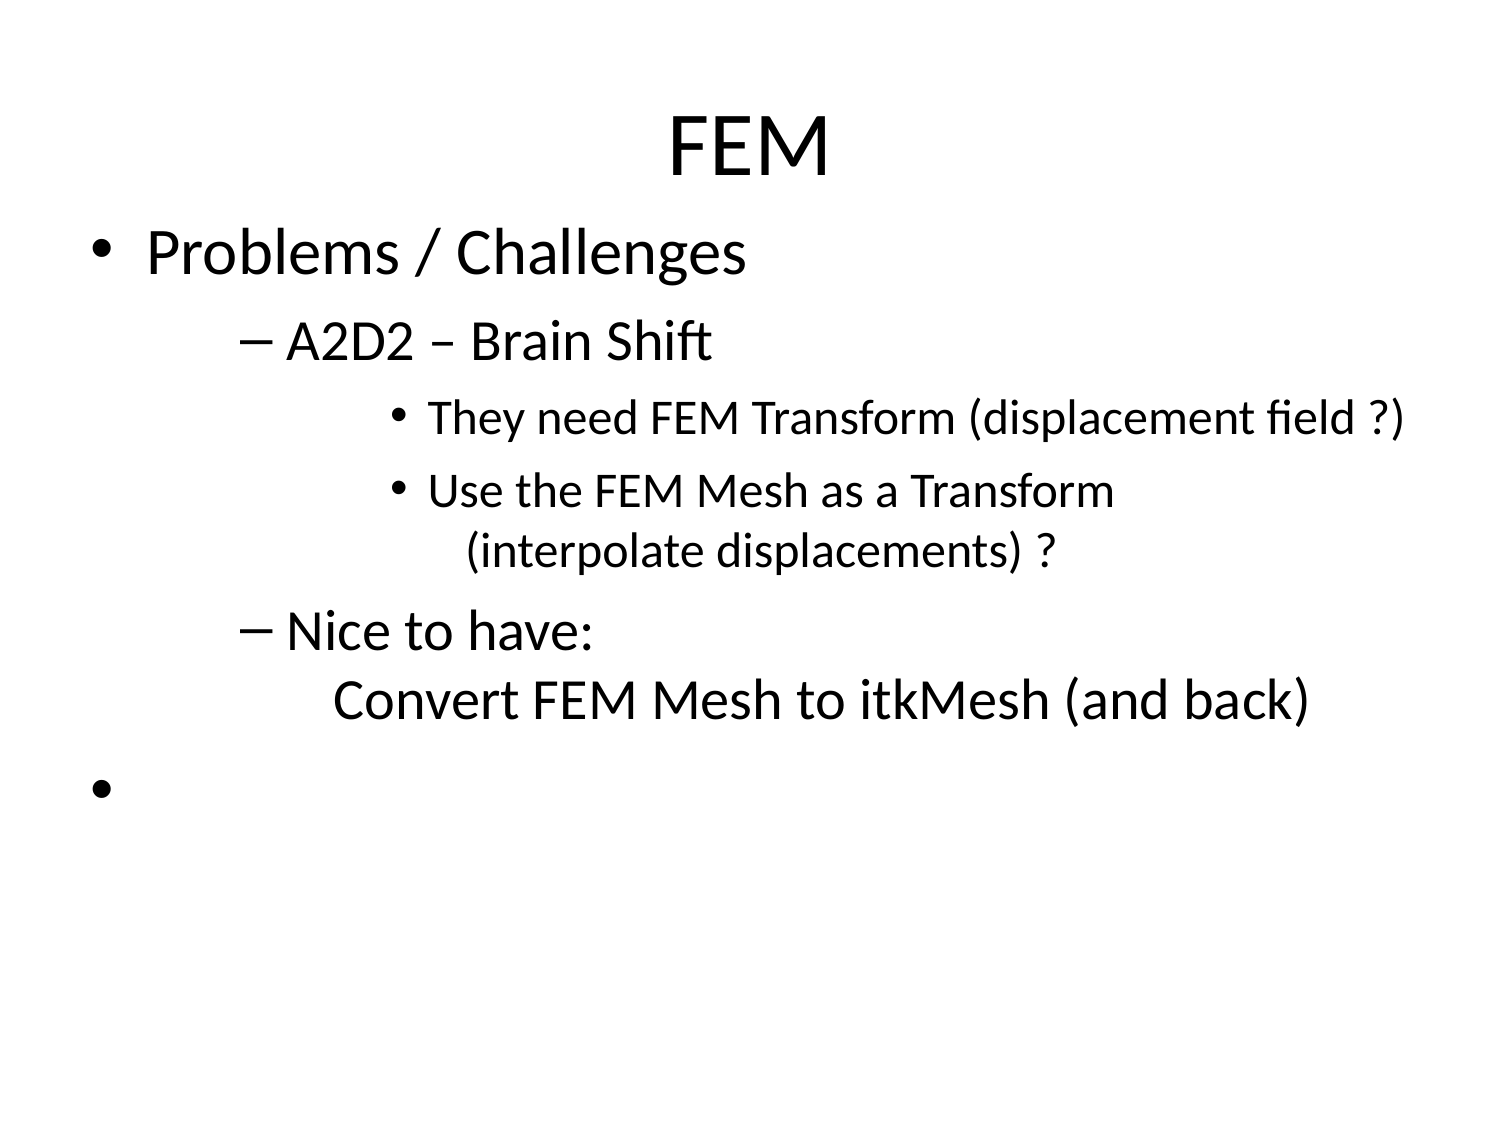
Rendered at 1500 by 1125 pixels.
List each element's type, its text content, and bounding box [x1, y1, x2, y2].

list Problems / Challenges A2D2 – Brain Shift They need FEM Transform (displacement field ?) Use the FEM Mesh as a Transform (interpolate displacements) ? Nice to have: Convert FEM Mesh to itkMesh (and back) [75, 200, 1426, 1038]
title FEM [75, 45, 1426, 200]
